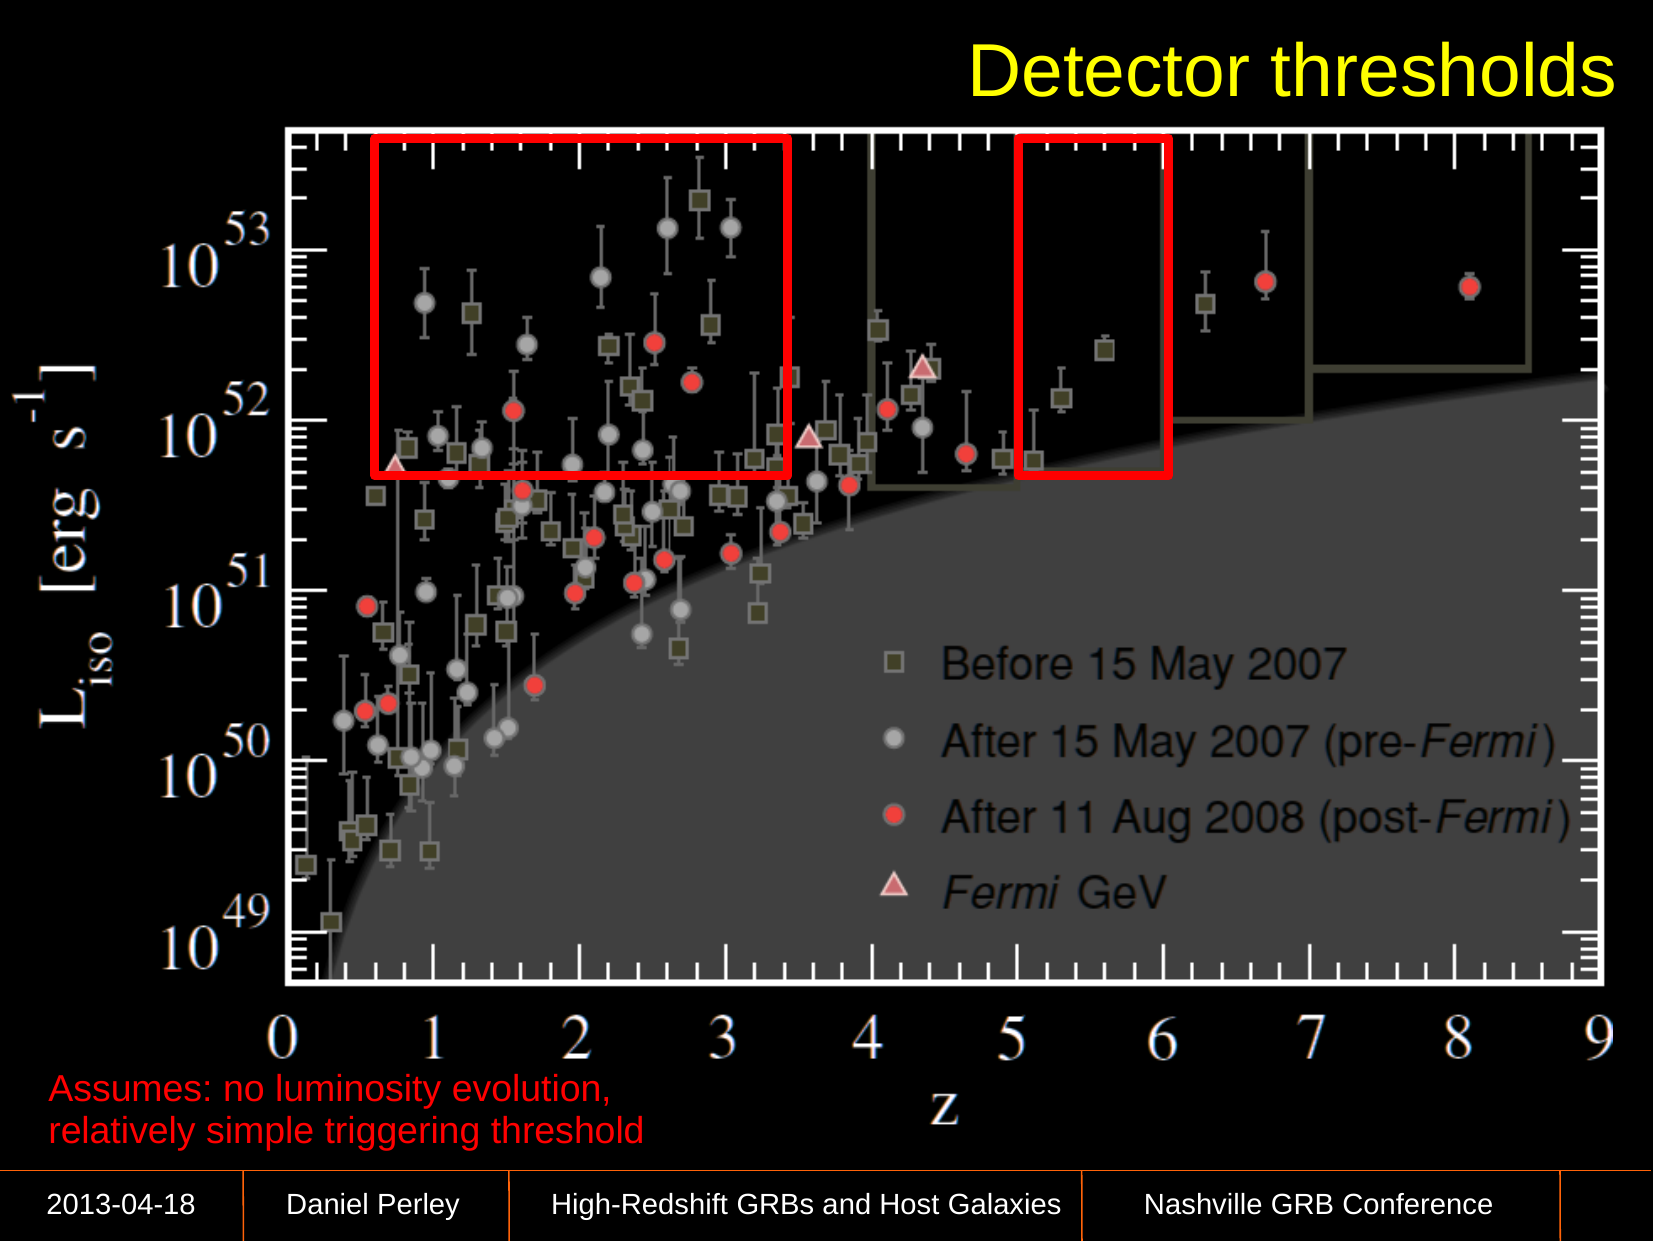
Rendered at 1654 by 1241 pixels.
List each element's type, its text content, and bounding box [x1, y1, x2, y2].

title Detector thresholds [262, 27, 1618, 114]
text_box Assumes: no luminosity evolution, relatively simple triggering threshold [33, 1059, 784, 1159]
picture [11, 119, 1613, 1128]
